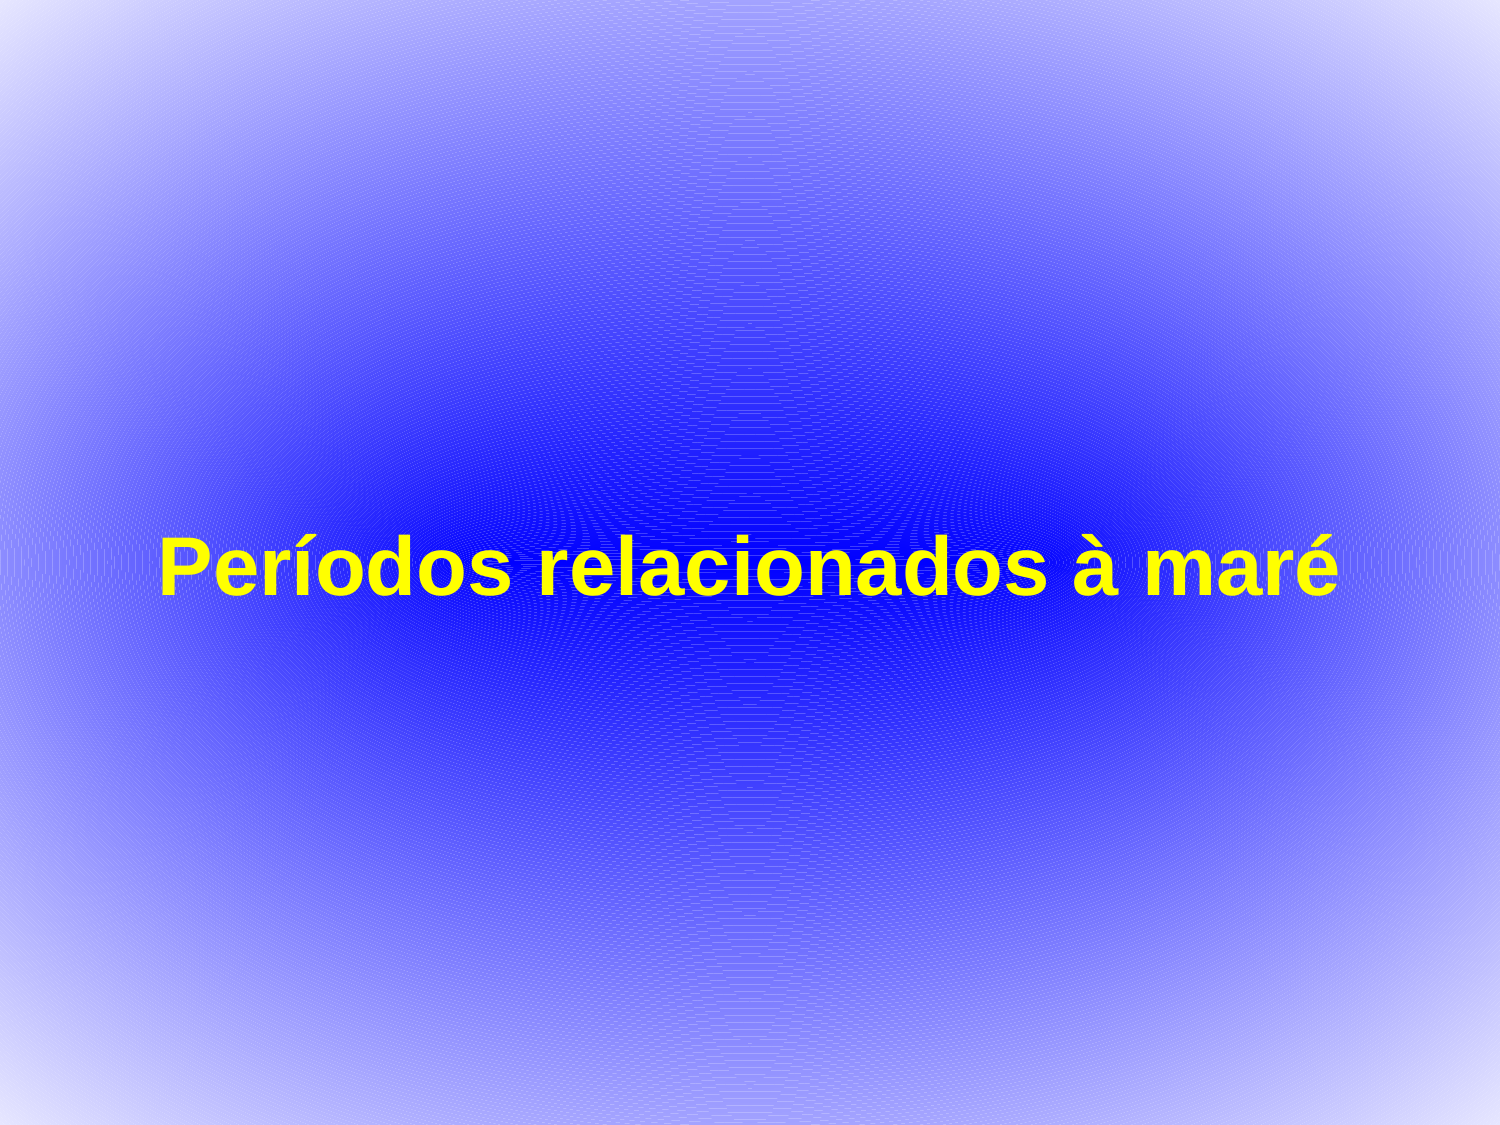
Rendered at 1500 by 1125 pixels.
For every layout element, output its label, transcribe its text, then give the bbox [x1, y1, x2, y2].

title Períodos relacionados à maré [112, 442, 1388, 695]
